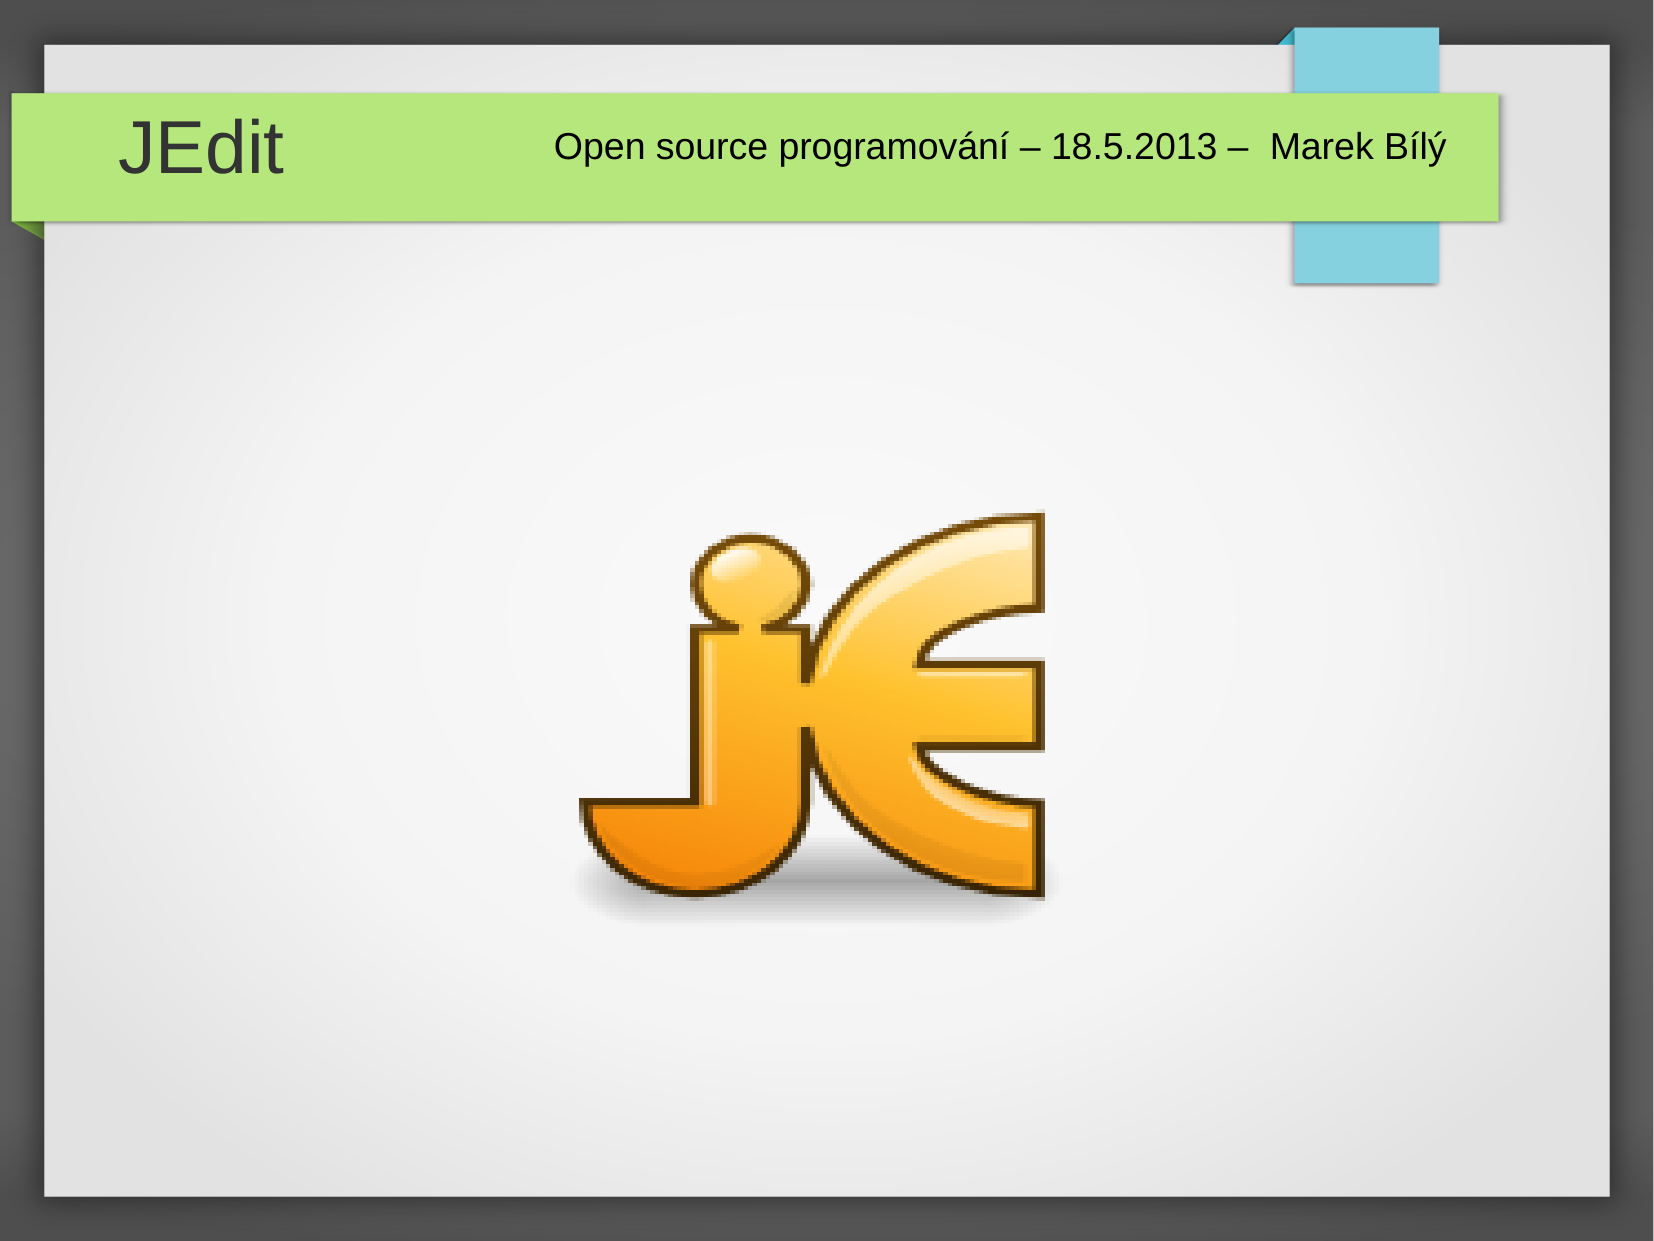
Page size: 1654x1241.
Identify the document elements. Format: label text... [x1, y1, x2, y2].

picture [0, 0, 1654, 1241]
title JEdit [118, 94, 438, 201]
text_box Open source programování – 18.5.2013 – Marek Bílý [539, 118, 1462, 190]
